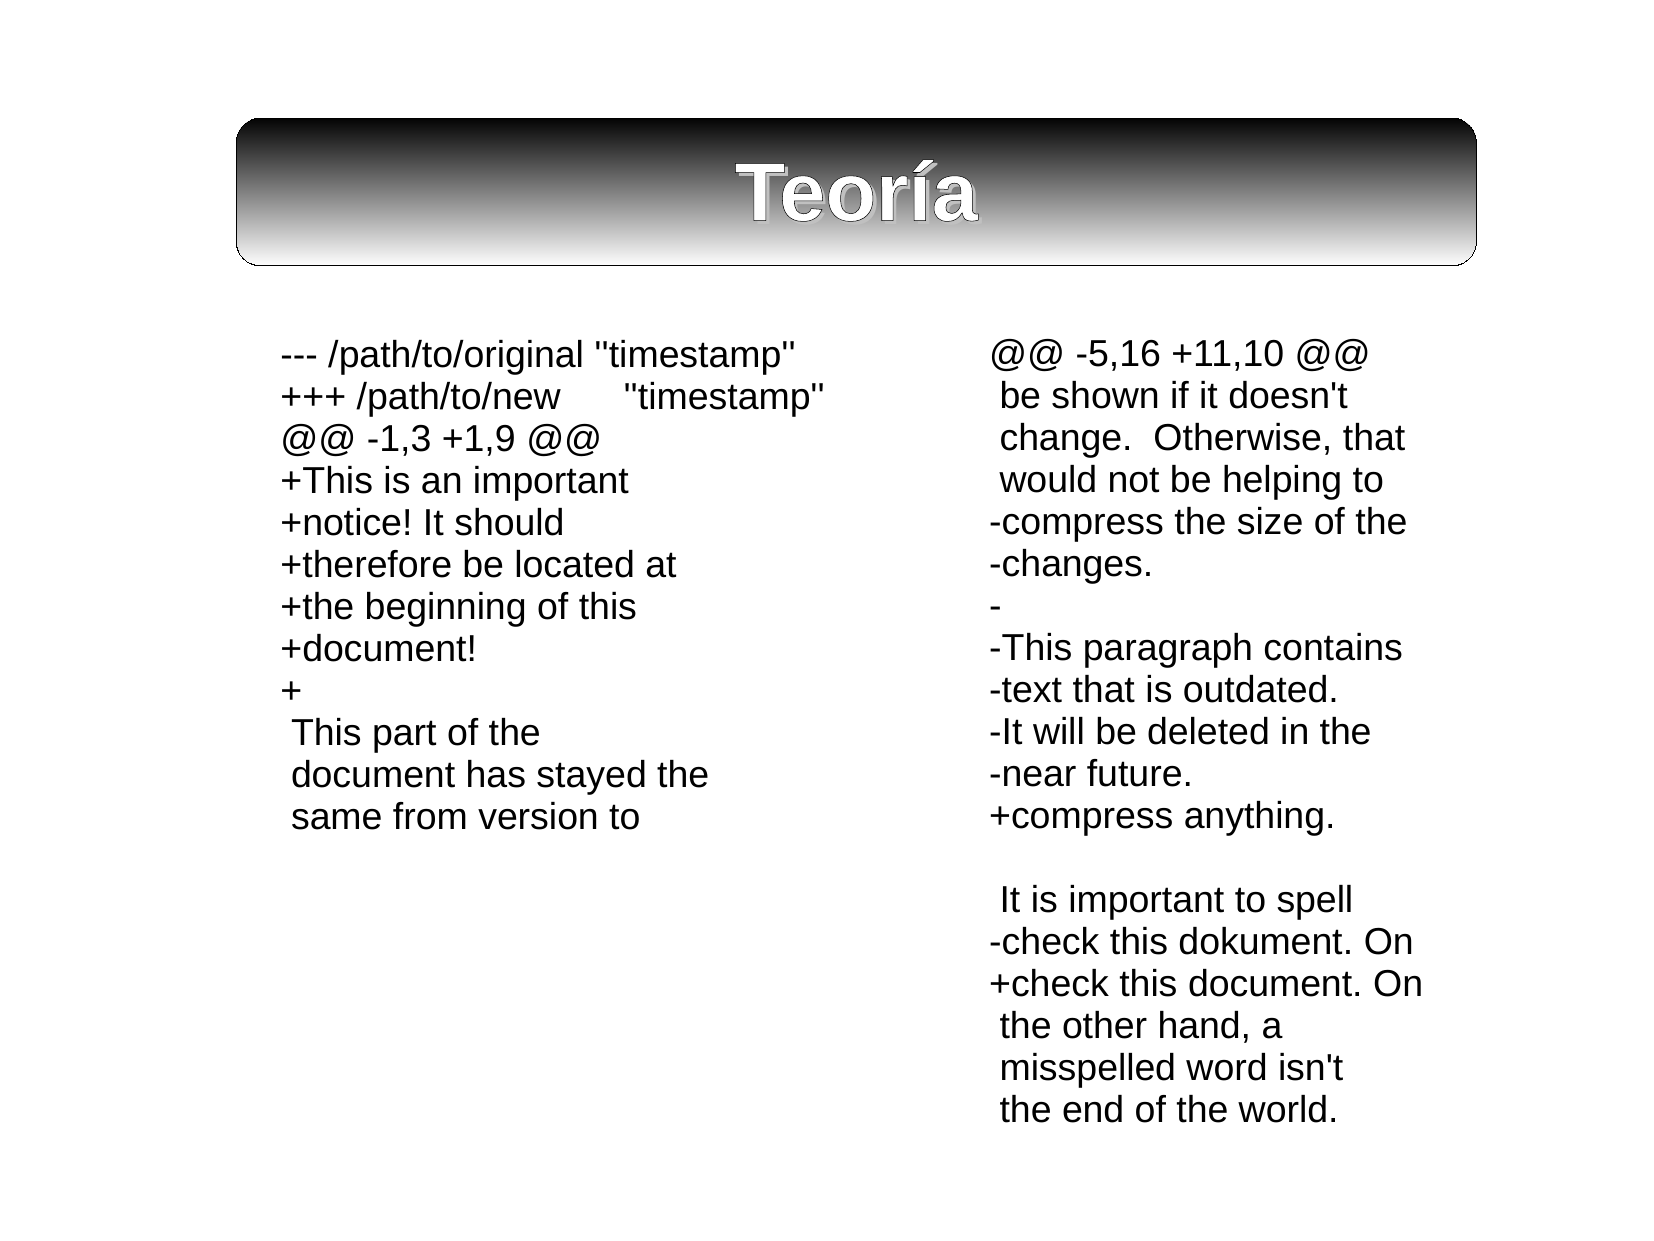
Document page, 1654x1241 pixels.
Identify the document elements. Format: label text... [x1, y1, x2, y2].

text_box @@ -5,16 +11,10 @@ be shown if it doesn't change. Otherwise, that would not be helping to -compress the size of the -changes. - -This paragraph contains -text that is outdated. -It will be deleted in the -near future. +compress anything. It is important to spell -check this dokument. On +check this document. On the other hand, a misspelled word isn't the end of the world. [974, 325, 1439, 1182]
text_box --- /path/to/original ''timestamp'' +++ /path/to/new ''timestamp'' @@ -1,3 +1,9 @@ +This is an important +notice! It should +therefore be located at +the beginning of this +document! + This part of the document has stayed the same from version to [265, 326, 857, 1241]
text_box Teoría [236, 118, 1477, 266]
